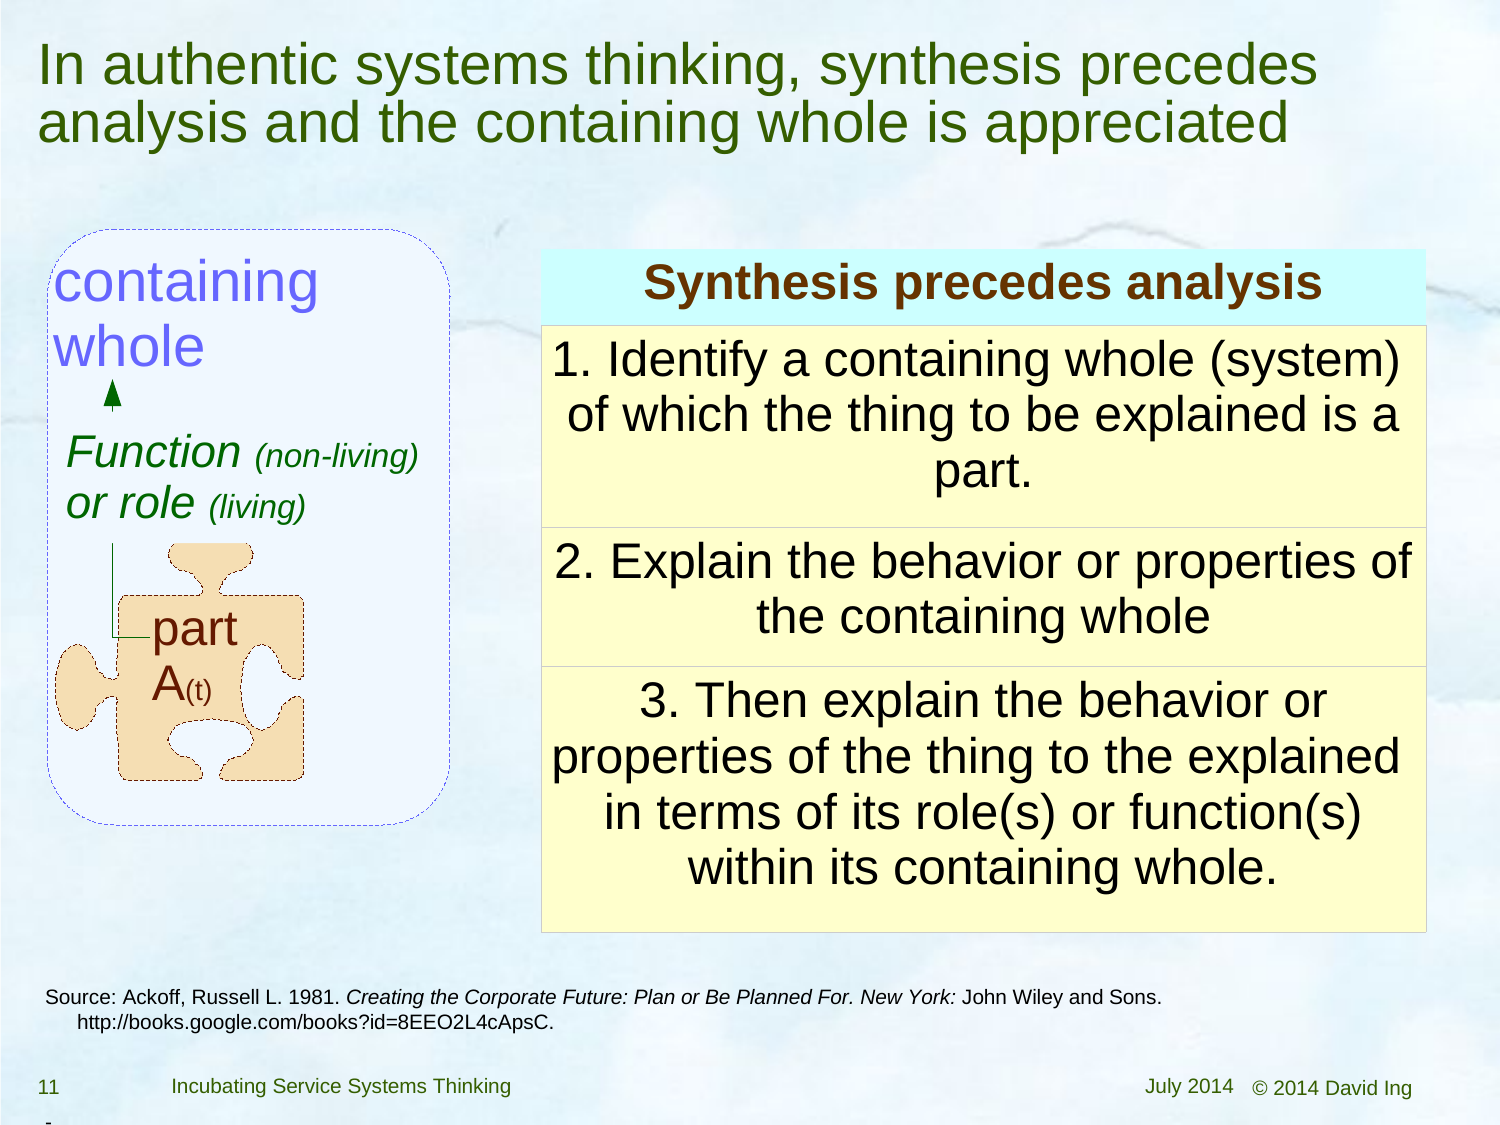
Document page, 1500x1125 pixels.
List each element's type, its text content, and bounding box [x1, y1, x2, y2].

text_box containing whole [38, 240, 364, 404]
table_header Synthesis precedes analysis [541, 249, 1426, 325]
table_cell 1. Identify a containing whole (system) of which the thing to be explained is a part. [542, 326, 1426, 527]
table_cell 3. Then explain the behavior or properties of the thing to the explained in terms of its role(s) or function(s) within its containing whole. [542, 667, 1426, 932]
title In authentic systems thinking, synthesis precedes analysis and the containing whole is appreciated [37, 37, 1463, 176]
picture [0, 0, 1500, 1125]
text_box Function (non-living) or role (living) [55, 411, 443, 544]
text_box part A(t) [137, 592, 338, 735]
text_box [47, 229, 451, 826]
table_cell 2. Explain the behavior or properties of the containing whole [542, 528, 1426, 666]
text_box Source: Ackoff, Russell L. 1981. Creating the Corporate Future: Plan or Be Planned For. New York: John Wiley and Sons. http://books.google.com/books?id=8EEO2L4cApsC. - [30, 976, 1427, 1075]
